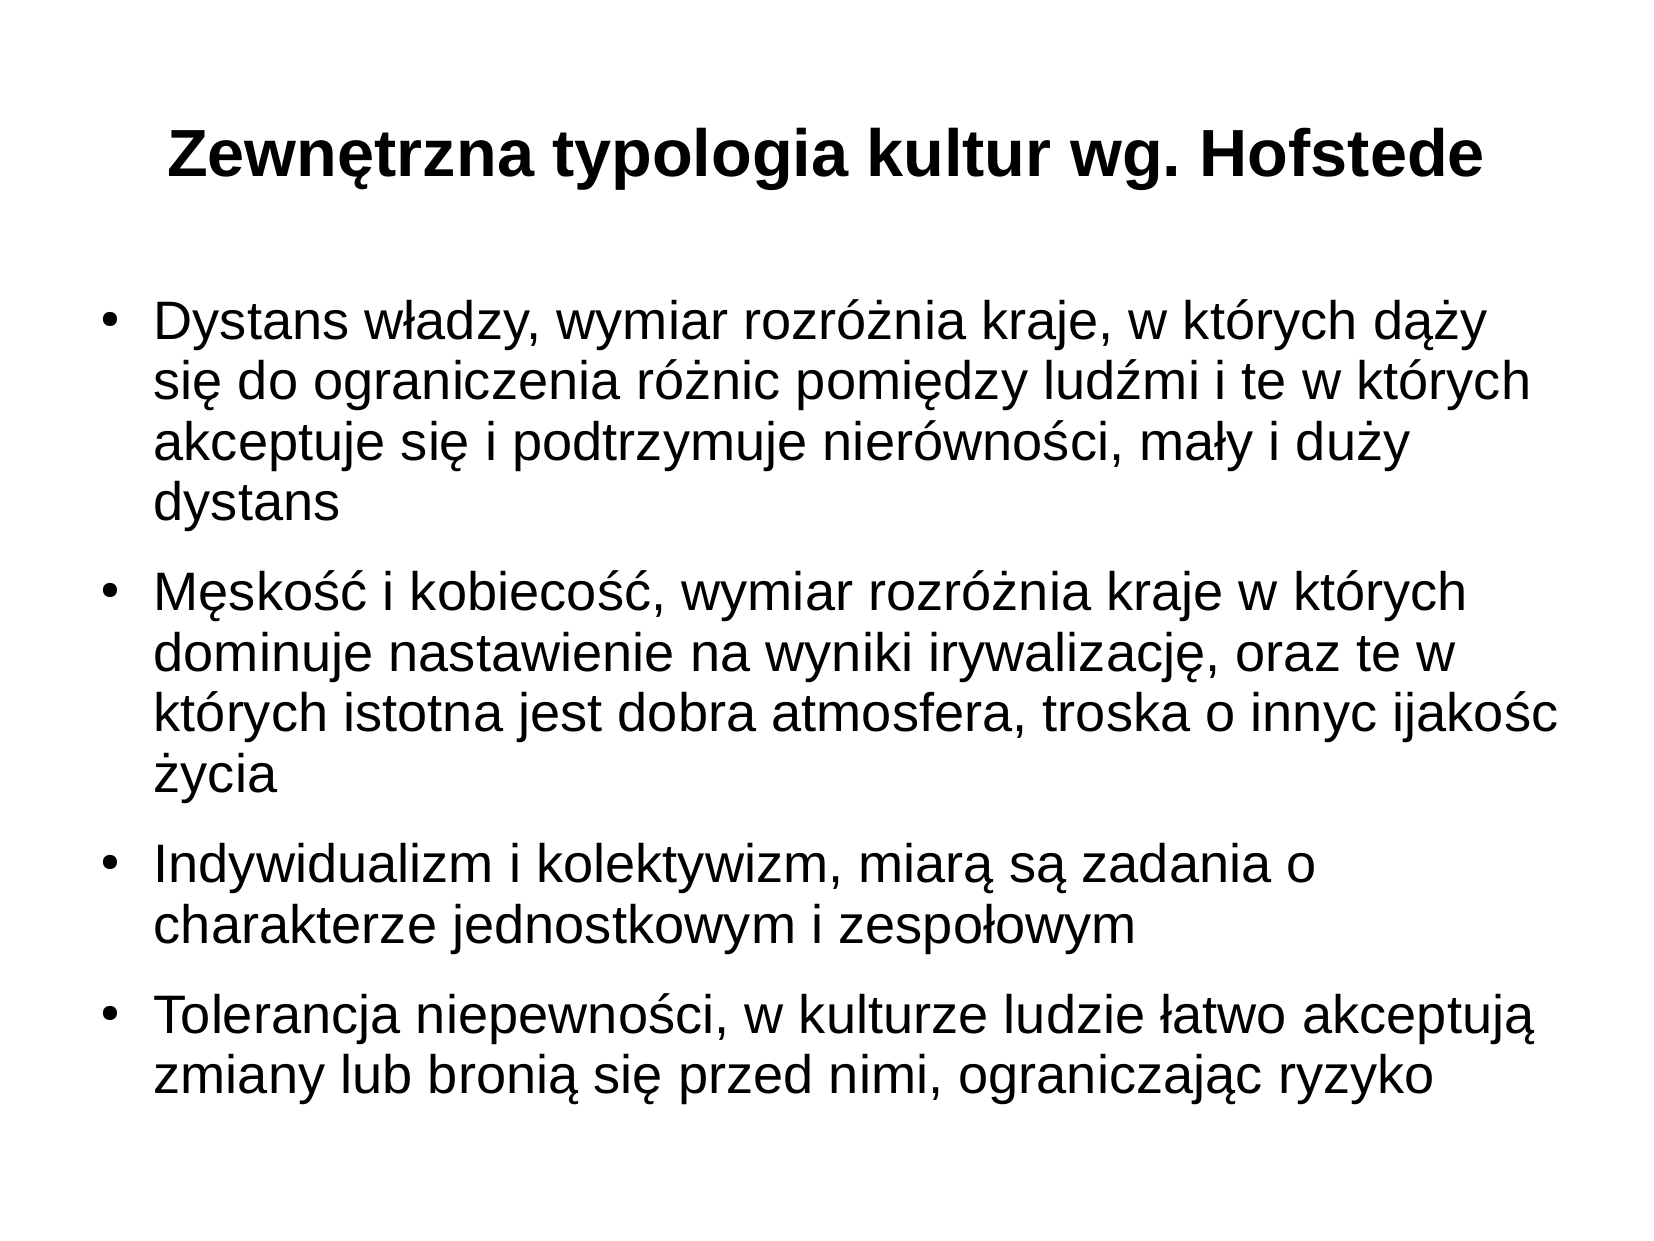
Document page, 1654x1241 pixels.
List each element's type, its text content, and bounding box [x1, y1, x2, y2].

title Zewnętrzna typologia kultur wg. Hofstede [82, 49, 1571, 257]
list Dystans władzy, wymiar rozróżnia kraje, w których dąży się do ograniczenia różnic pomiędzy ludźmi i te w których akceptuje się i podtrzymuje nierówności, mały i duży dystans Męskość i kobiecość, wymiar rozróżnia kraje w których dominuje nastawienie na wyniki irywalizację, oraz te w których istotna jest dobra atmosfera, troska o innyc ijakośc życia Indywidualizm i kolektywizm, miarą są zadania o charakterze jednostkowym i zespołowym Tolerancja niepewności, w kulturze ludzie łatwo akceptują zmiany lub bronią się przed nimi, ograniczając ryzyko [82, 290, 1571, 1109]
